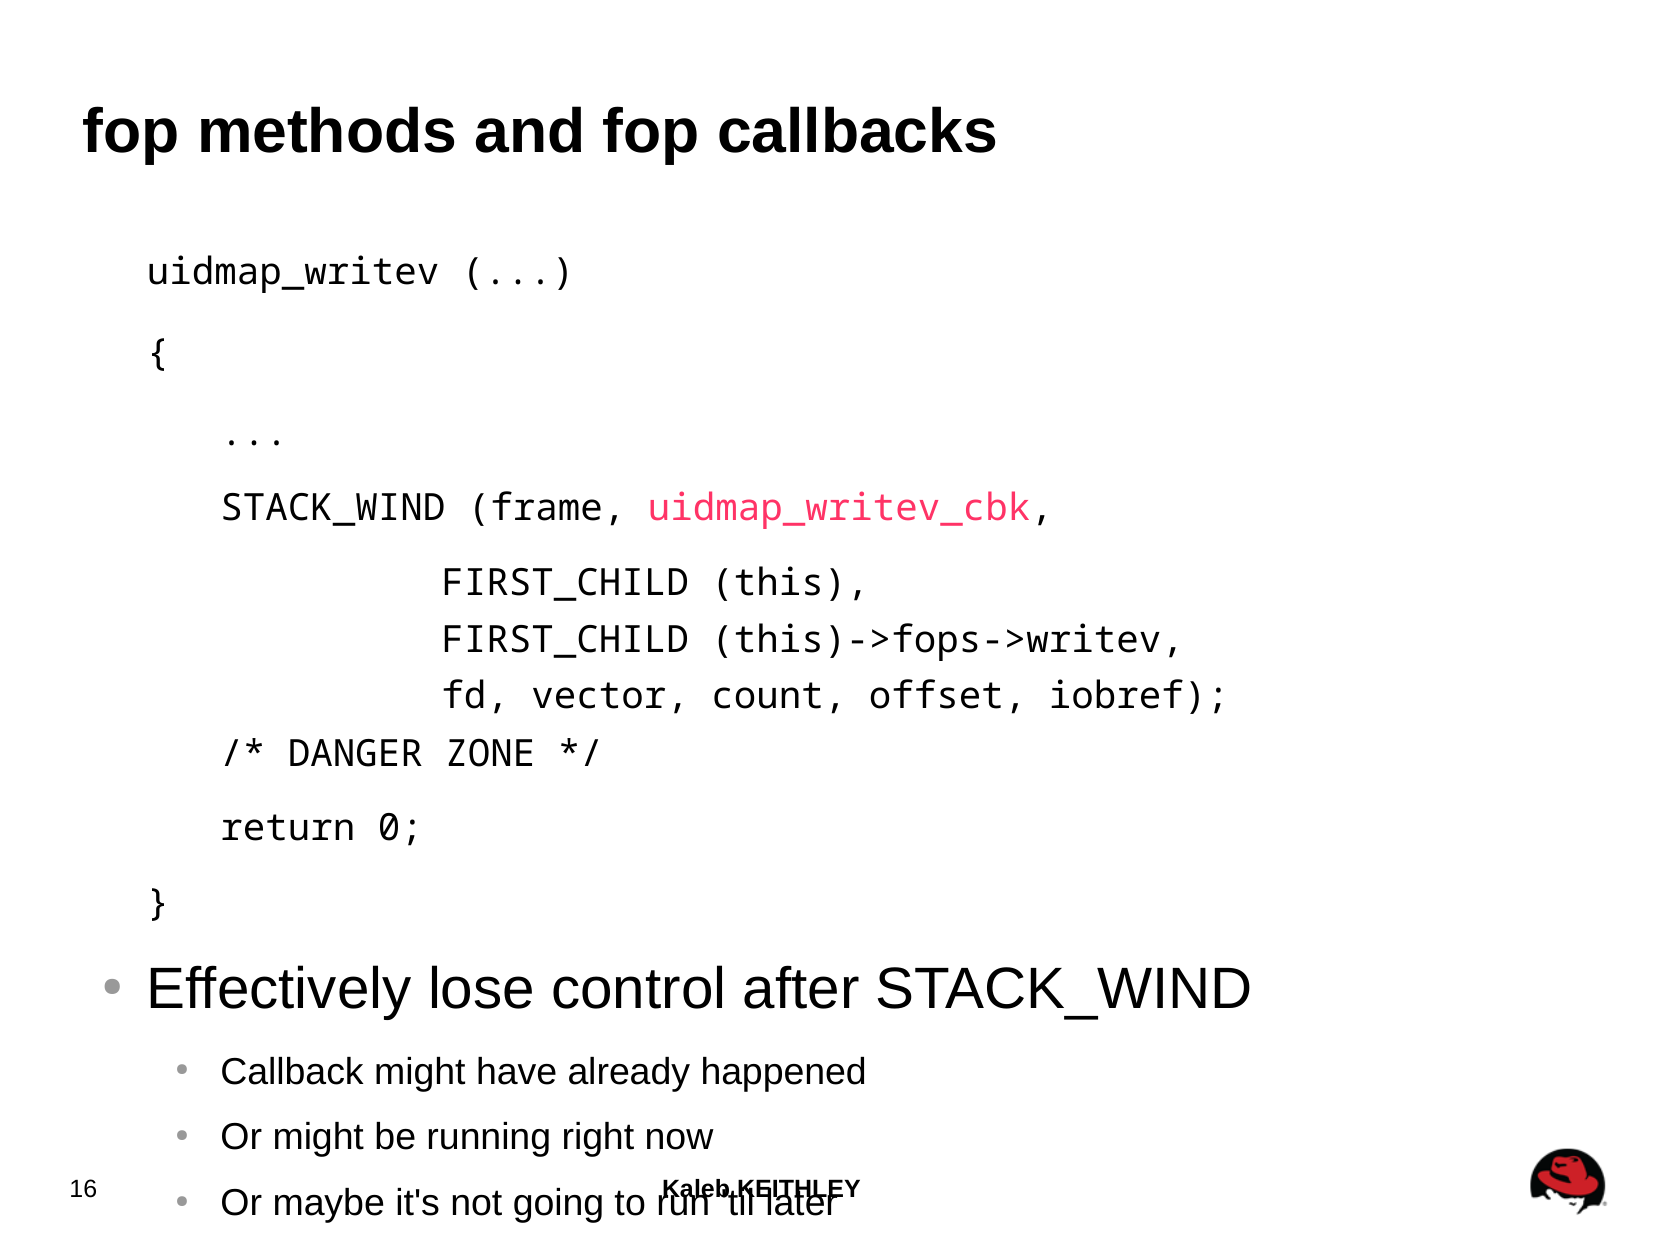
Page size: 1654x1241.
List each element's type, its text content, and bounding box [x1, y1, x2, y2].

title fop methods and fop callbacks [82, 37, 1571, 226]
list uidmap_writev (...) { ... STACK_WIND (frame, uidmap_writev_cbk, FIRST_CHILD (this), FIRST_CHILD (this)->fops->writev, fd, vector, count, offset, iobref); /* DANGER ZONE */ return 0; } Effectively lose control after STACK_WIND Callback might have already happened Or might be running right now Or maybe it's not going to run 'til later [86, 244, 1576, 1149]
picture [1529, 1146, 1613, 1224]
